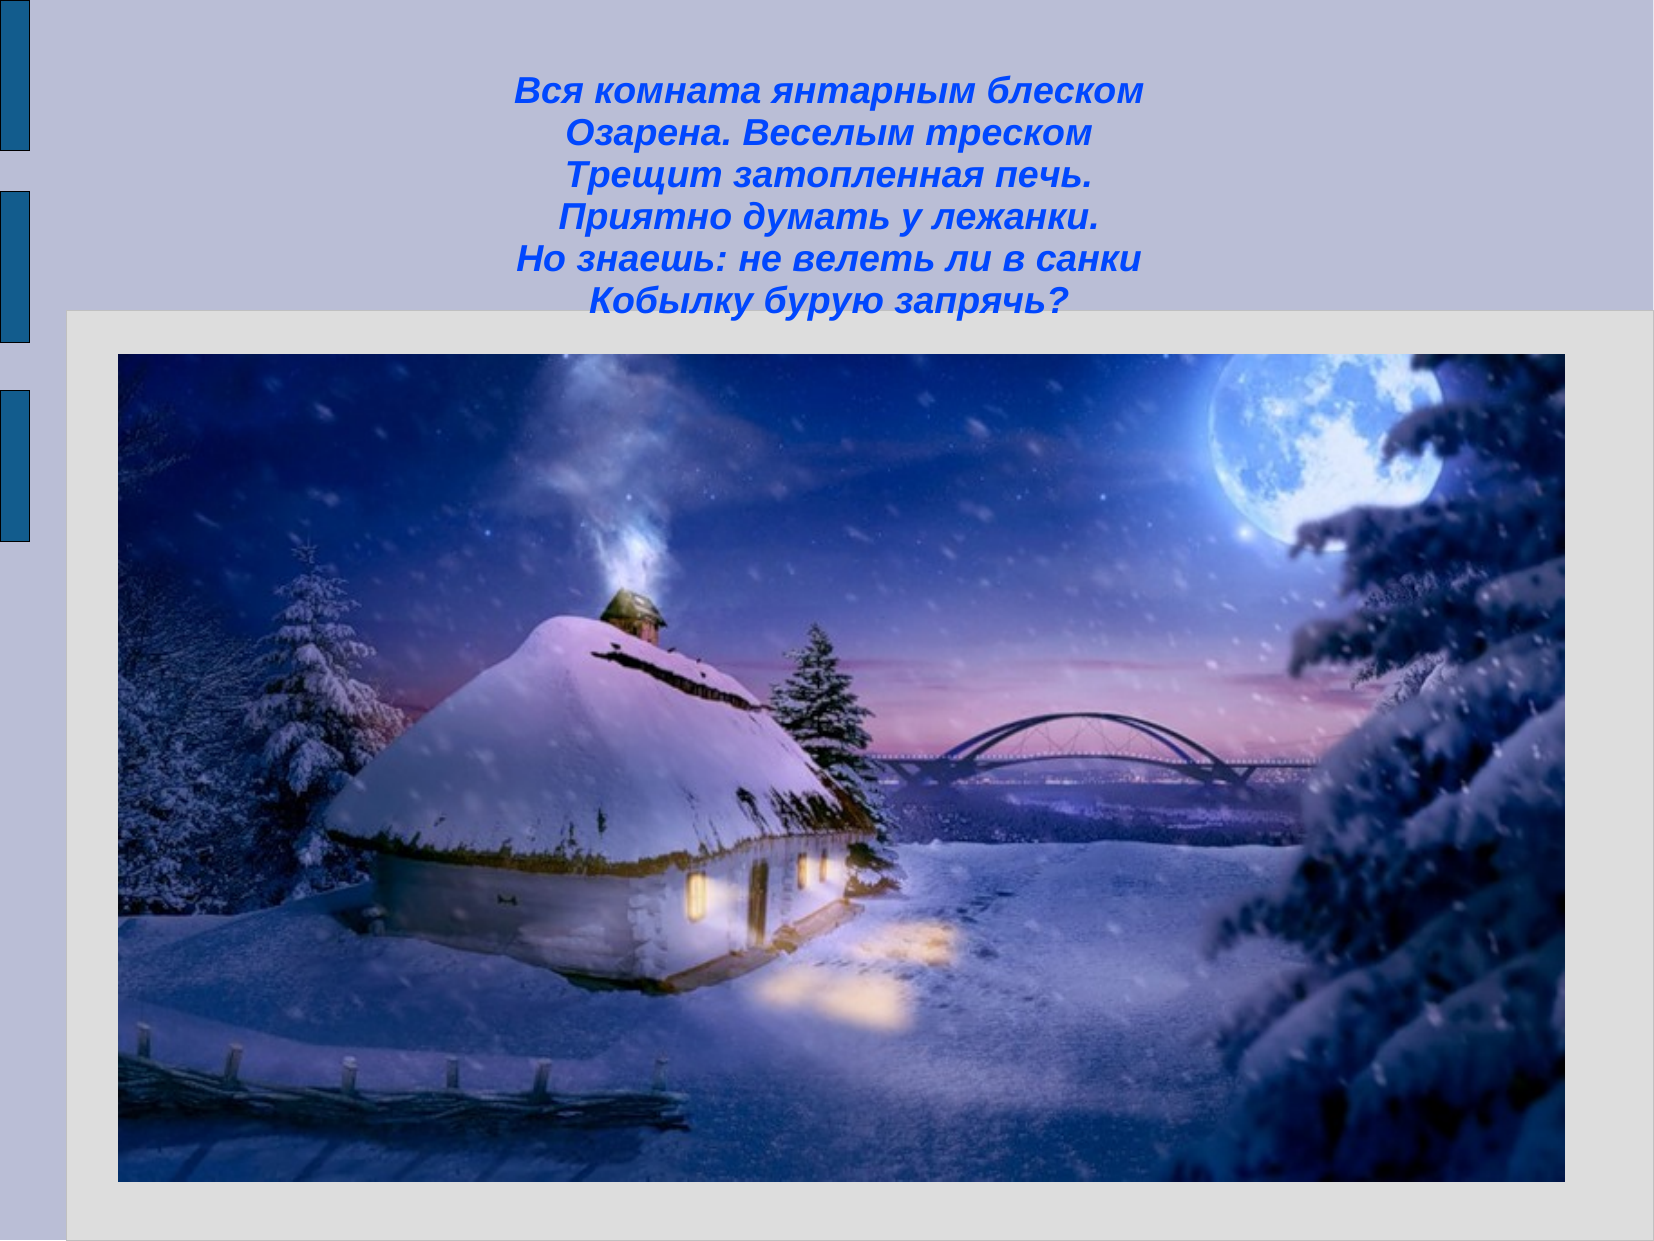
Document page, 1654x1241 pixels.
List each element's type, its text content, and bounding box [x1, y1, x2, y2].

title Вся комната янтарным блеском Озарена. Веселым треском Трещит затопленная печь. Приятно думать у лежанки. Но знаешь: не велеть ли в санки Кобылку бурую запрячь? [123, 66, 1536, 325]
picture [118, 354, 1565, 1182]
